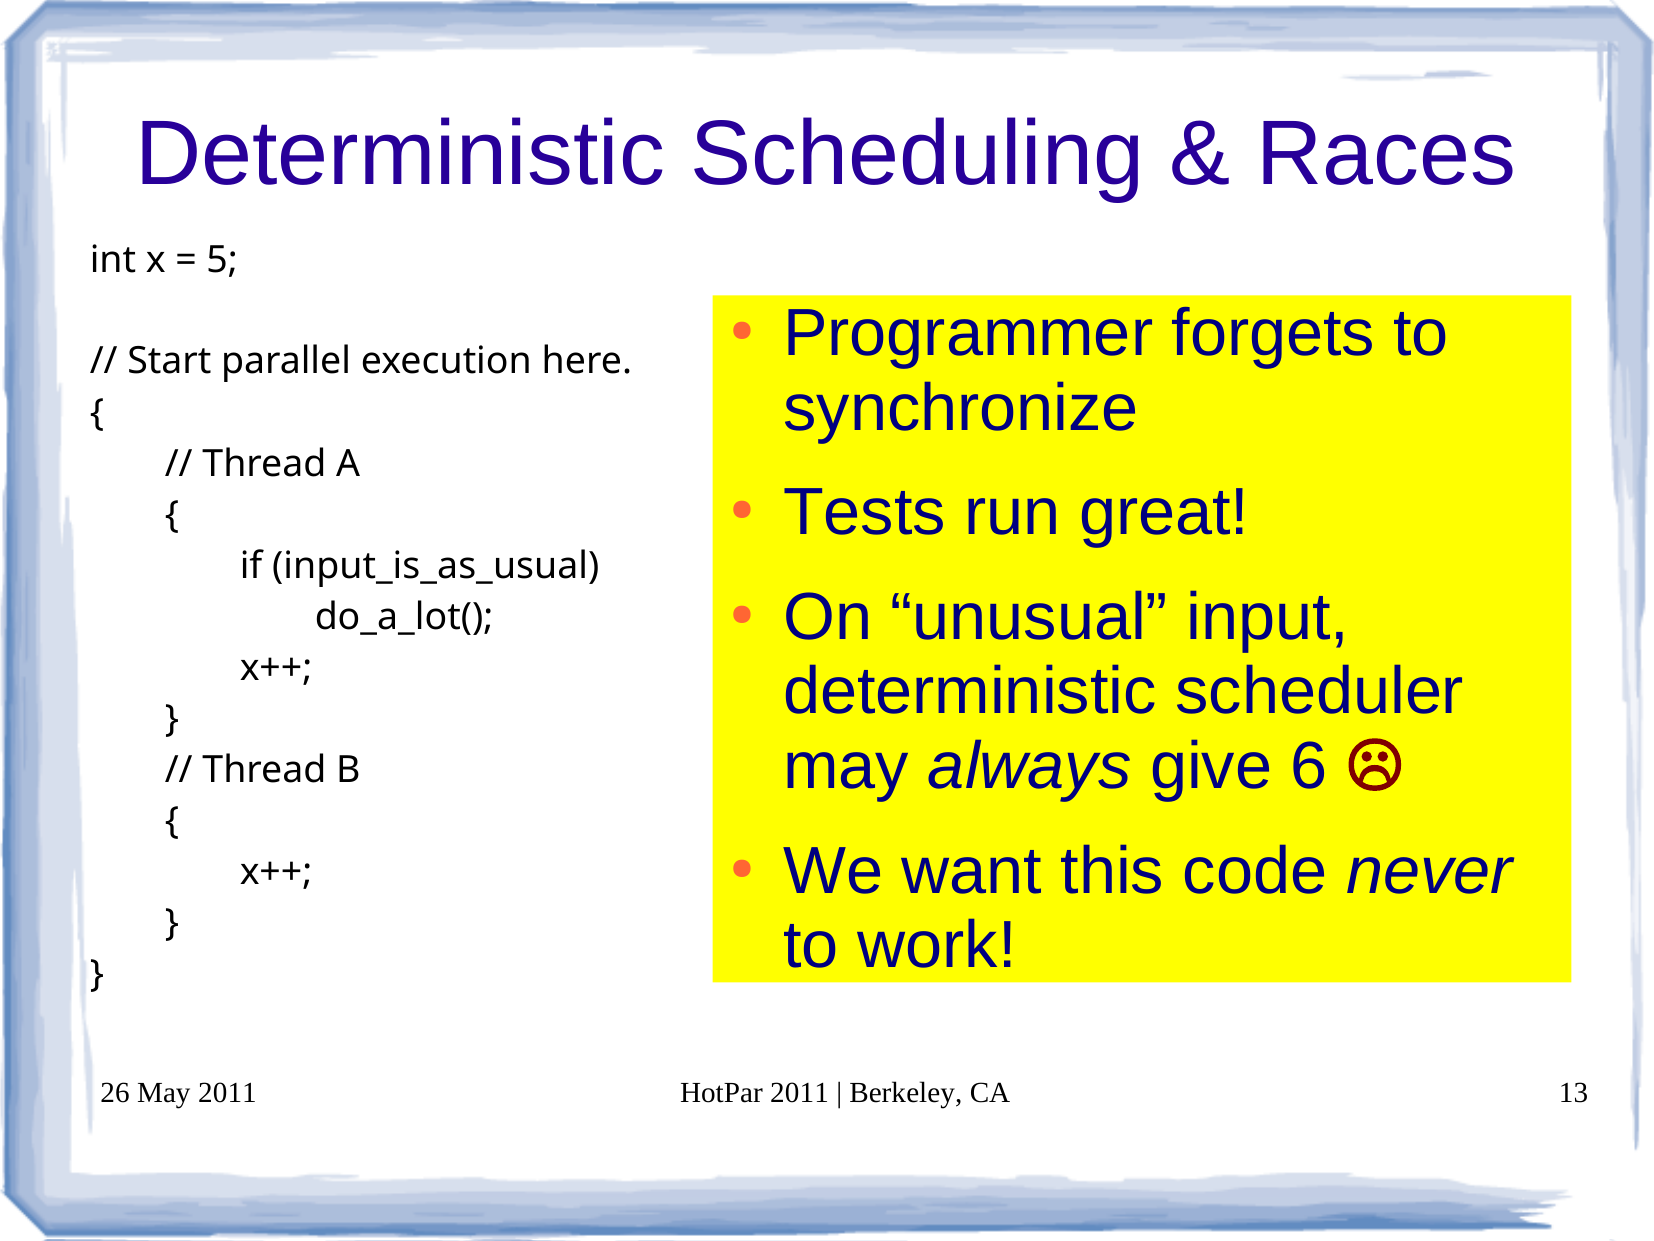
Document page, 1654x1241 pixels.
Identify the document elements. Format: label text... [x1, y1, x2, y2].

title Deterministic Scheduling & Races [82, 49, 1571, 257]
list Programmer forgets to synchronize Tests run great! On “unusual” input, deterministic scheduler may always give 6 L We want this code never to work! [712, 295, 1572, 981]
text_box int x = 5; // Start parallel execution here. { // Thread A { if (input_is_as_usual) do_a_lot(); x++; } // Thread B { x++; } } [75, 224, 708, 1024]
picture [0, 0, 1654, 1241]
